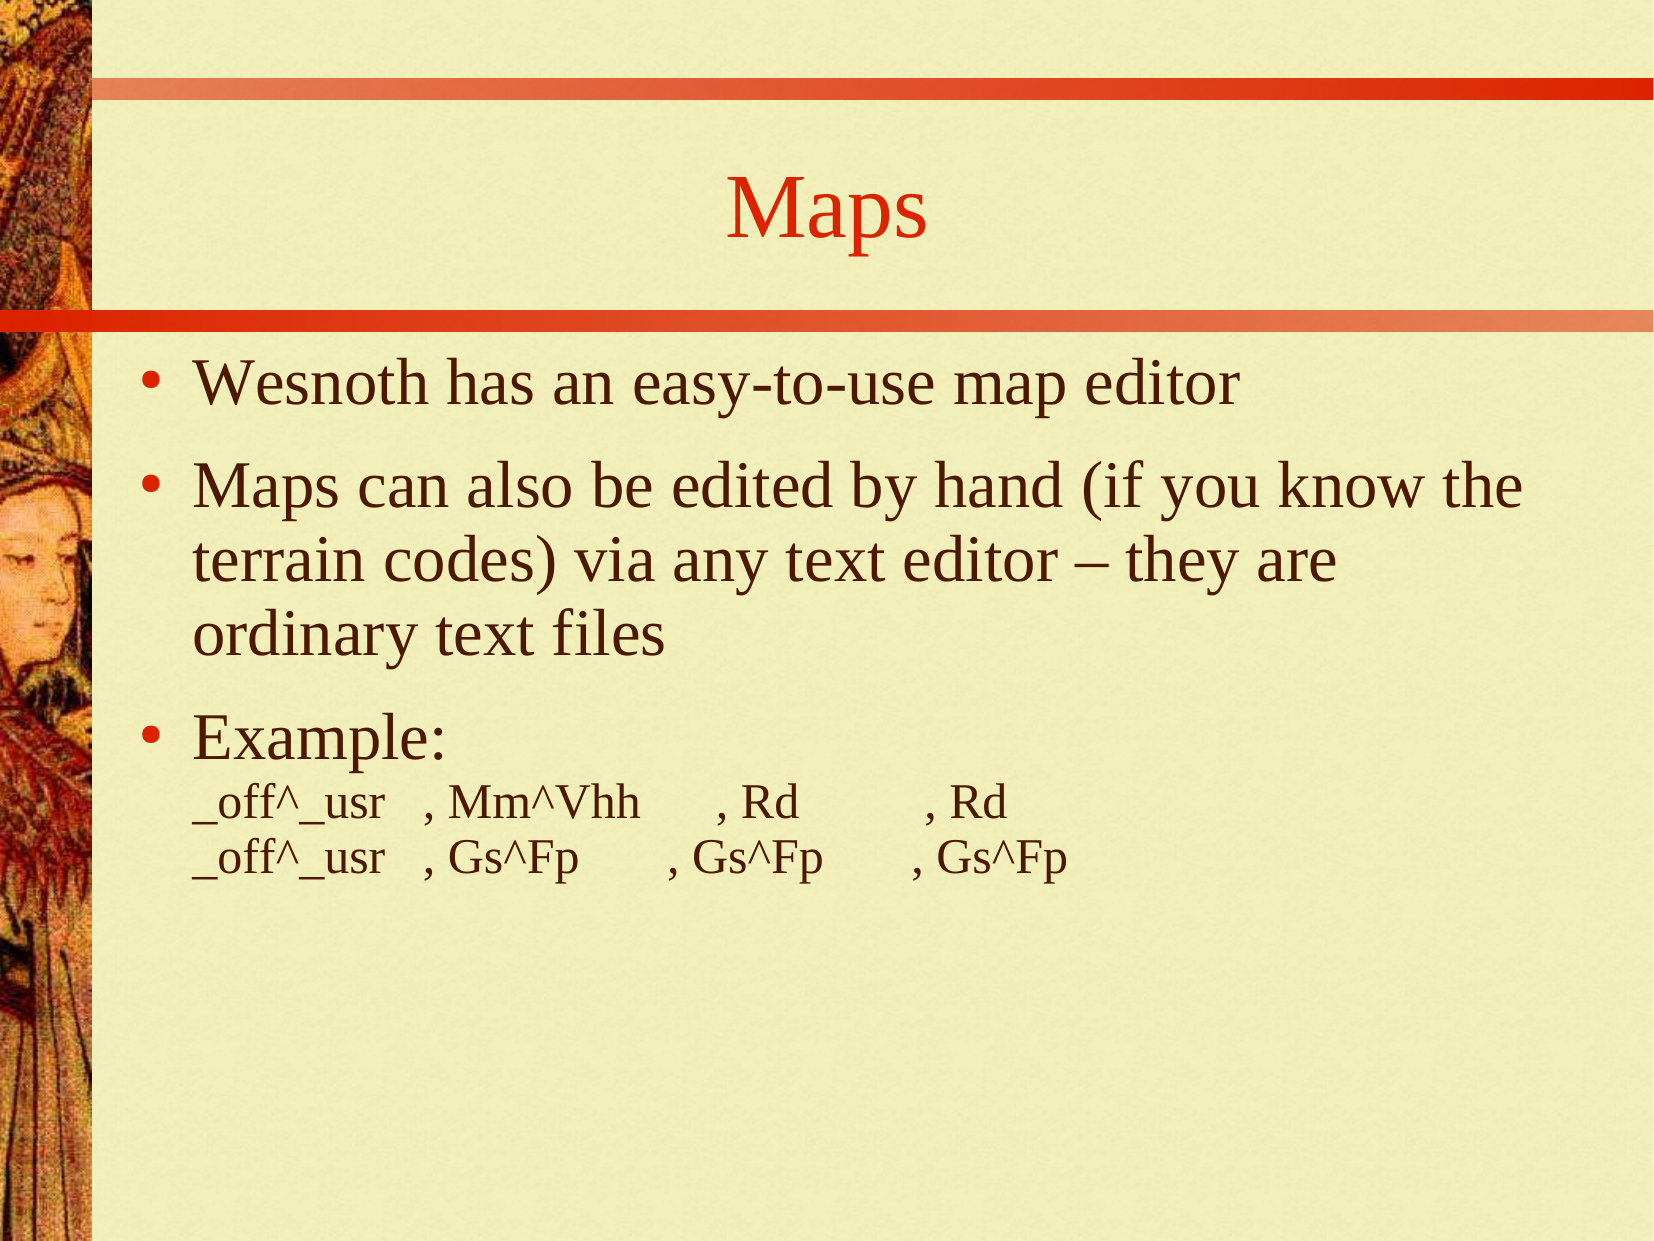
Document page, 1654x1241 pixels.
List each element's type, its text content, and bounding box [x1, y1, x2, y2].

picture [0, 0, 1654, 310]
list Wesnoth has an easy-to-use map editor Maps can also be edited by hand (if you know the terrain codes) via any text editor – they are ordinary text files Example: _off^_usr , Mm^Vhh , Rd , Rd _off^_usr , Gs^Fp , Gs^Fp , Gs^Fp [121, 344, 1534, 1127]
title Maps [121, 102, 1534, 311]
picture [0, 332, 1654, 1241]
